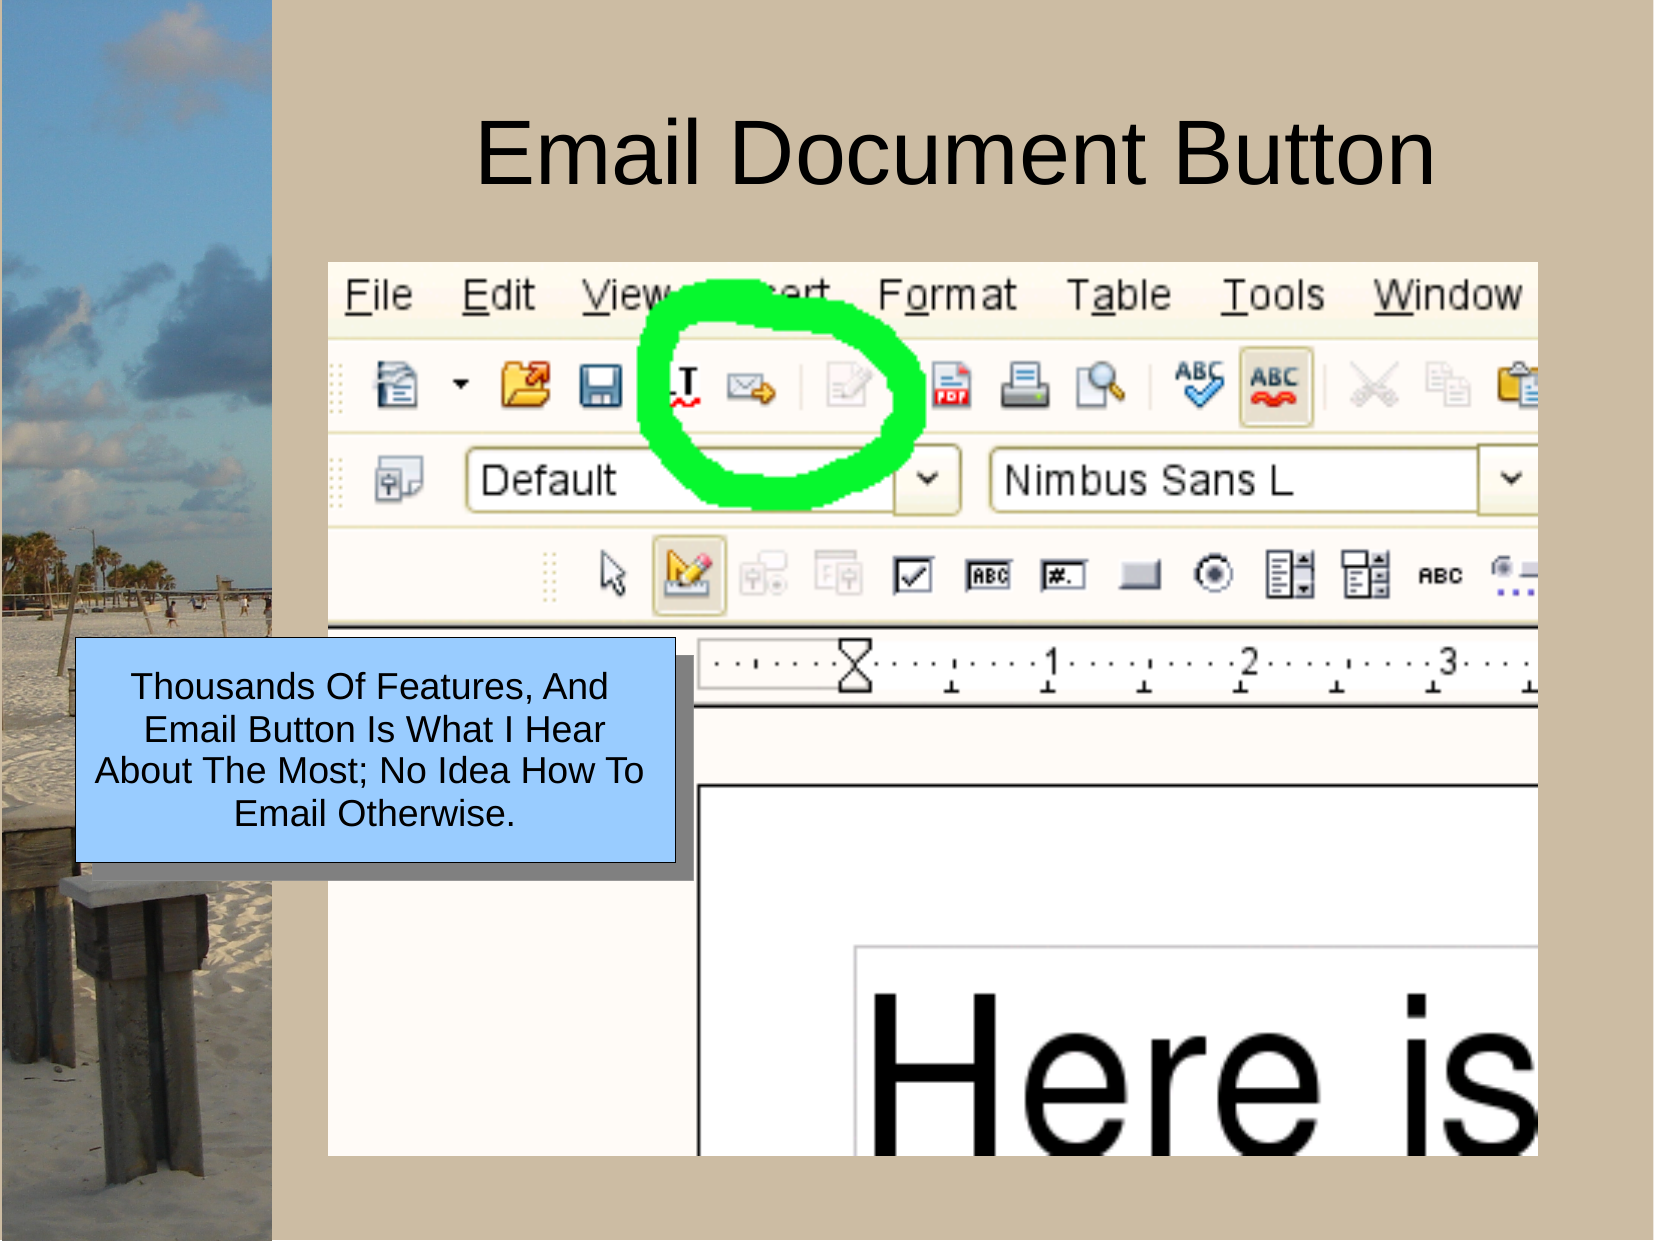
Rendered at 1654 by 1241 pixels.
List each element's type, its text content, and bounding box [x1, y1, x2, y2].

title Email Document Button [300, 56, 1613, 250]
text_box Thousands Of Features, And Email Button Is What I Hear About The Most; No Idea How To Email Otherwise. [75, 637, 676, 863]
picture [2, 0, 272, 1241]
picture [328, 262, 1538, 1156]
